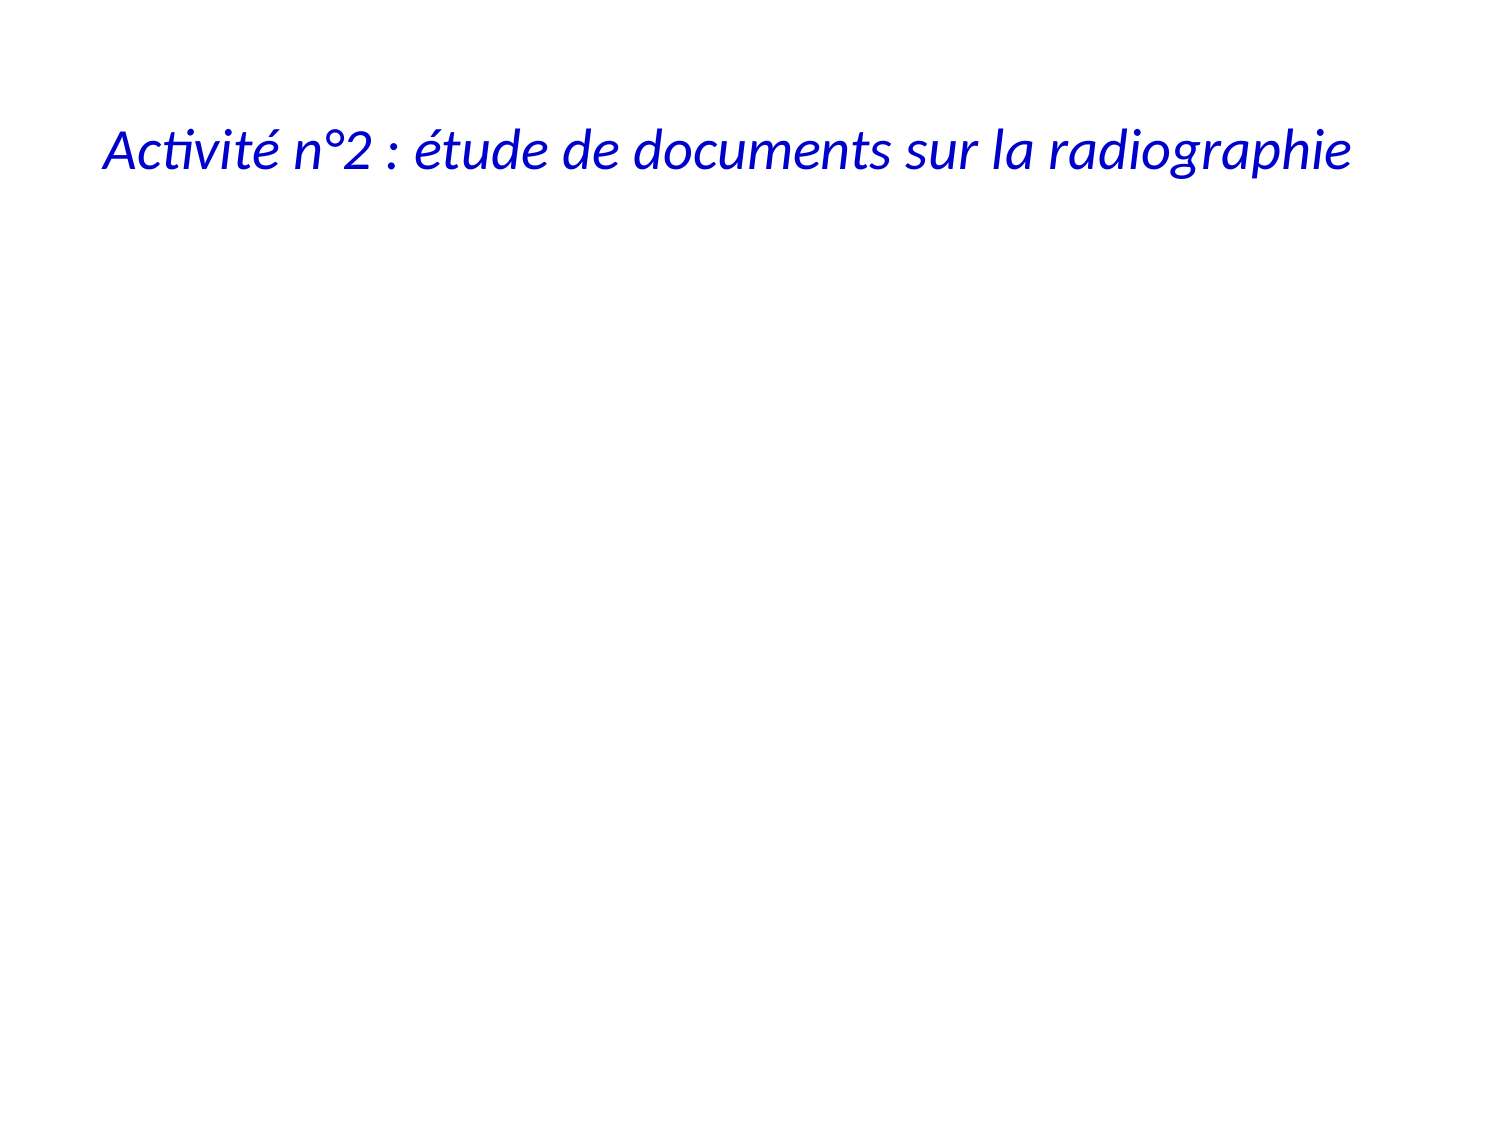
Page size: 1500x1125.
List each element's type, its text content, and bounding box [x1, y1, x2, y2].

text_box Activité n°2 : étude de documents sur la radiographie [88, 118, 1368, 205]
